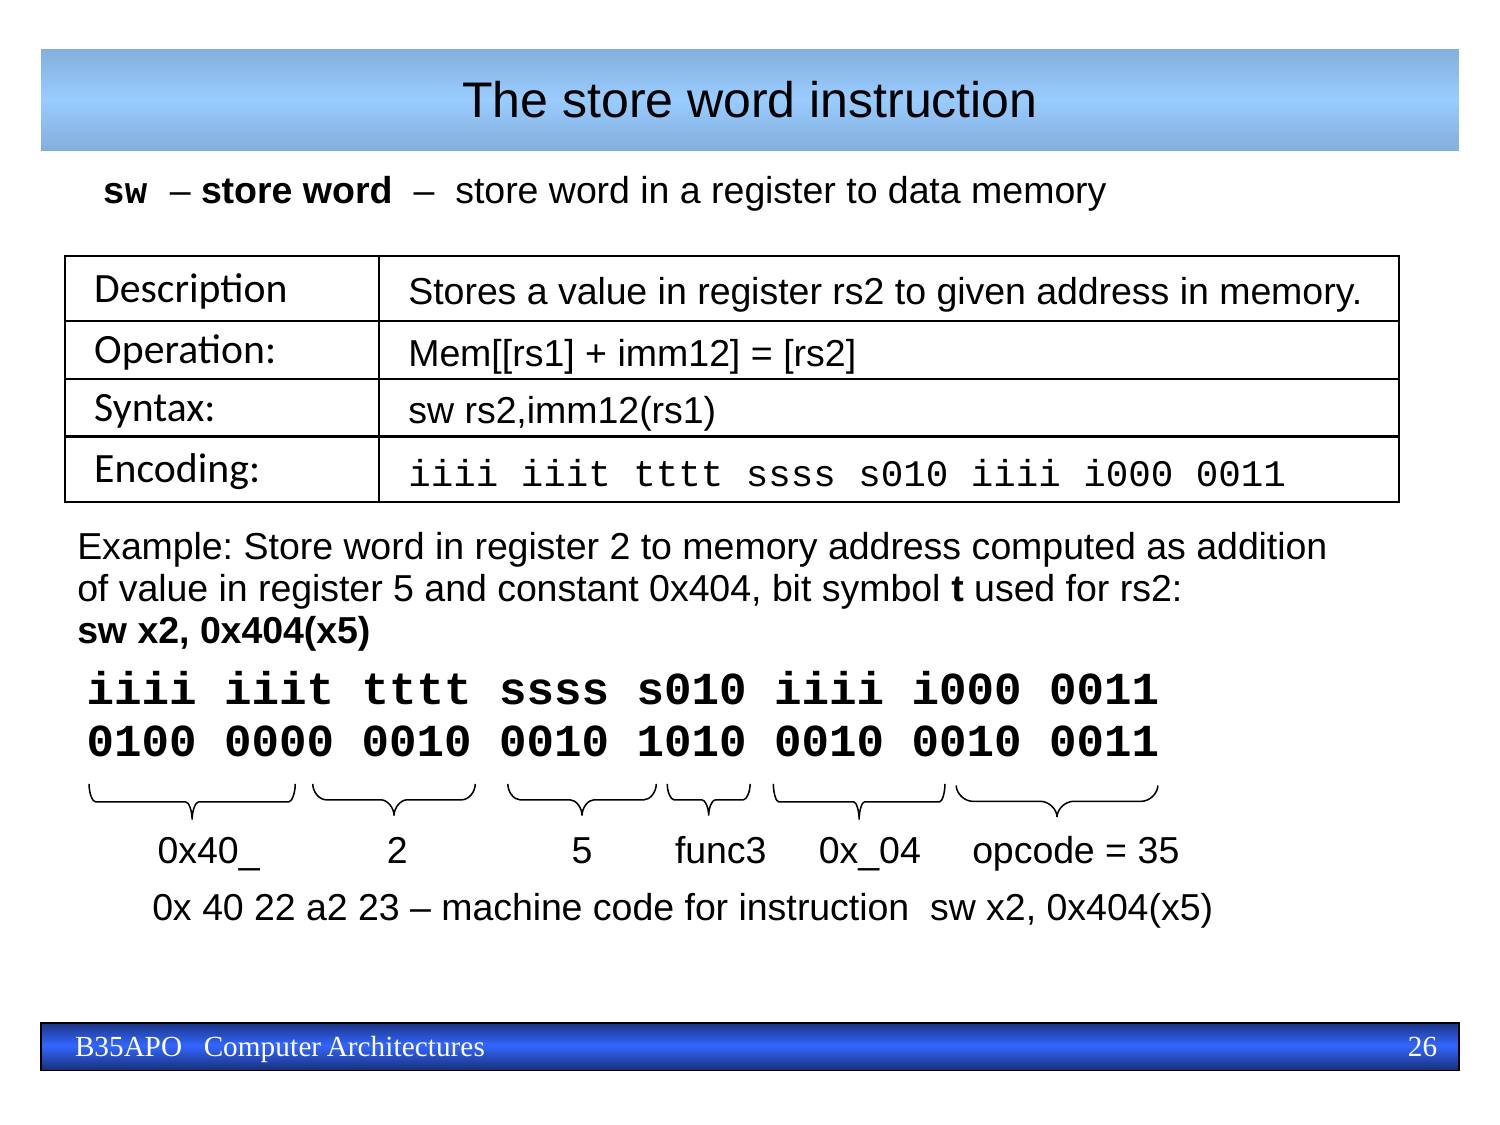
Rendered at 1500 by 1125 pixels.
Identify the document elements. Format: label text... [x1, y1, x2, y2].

text_box 0x40_ [124, 822, 293, 880]
table_cell Encoding: [66, 438, 378, 501]
table_cell Mem[[rs1] + imm12] = [rs2] [380, 322, 1398, 378]
text_box 2 [359, 822, 435, 880]
text_box 5 [544, 822, 620, 880]
title The store word instruction [41, 49, 1459, 151]
table_header Description [66, 257, 378, 320]
text_box func3 [645, 822, 785, 880]
text_box Example: Store word in register 2 to memory address computed as addition of value in register 5 and constant 0x404, bit symbol t used for rs2: sw x2, 0x404(x5) [62, 518, 1351, 660]
table_cell sw rs2,imm12(rs1) [380, 380, 1398, 435]
table_cell Syntax: [66, 380, 378, 435]
table_cell iiii iiit tttt ssss s010 iiii i000 0011 [380, 438, 1398, 501]
text_box 0x 40 22 a2 23 – machine code for instruction sw x2, 0x404(x5) [137, 879, 1341, 1021]
table_header Stores a value in register rs2 to given address in memory. [380, 257, 1398, 320]
text_box sw – store word – store word in a register to data memory [87, 162, 1400, 223]
text_box iiii iiit tttt ssss s010 iiii i000 0011 0100 0000 0010 0010 1010 0010 0010 0011 [71, 659, 1185, 778]
text_box opcode = 35 [956, 822, 1196, 922]
text_box 0x_04 [785, 822, 954, 880]
table_cell Operation: [66, 322, 378, 378]
